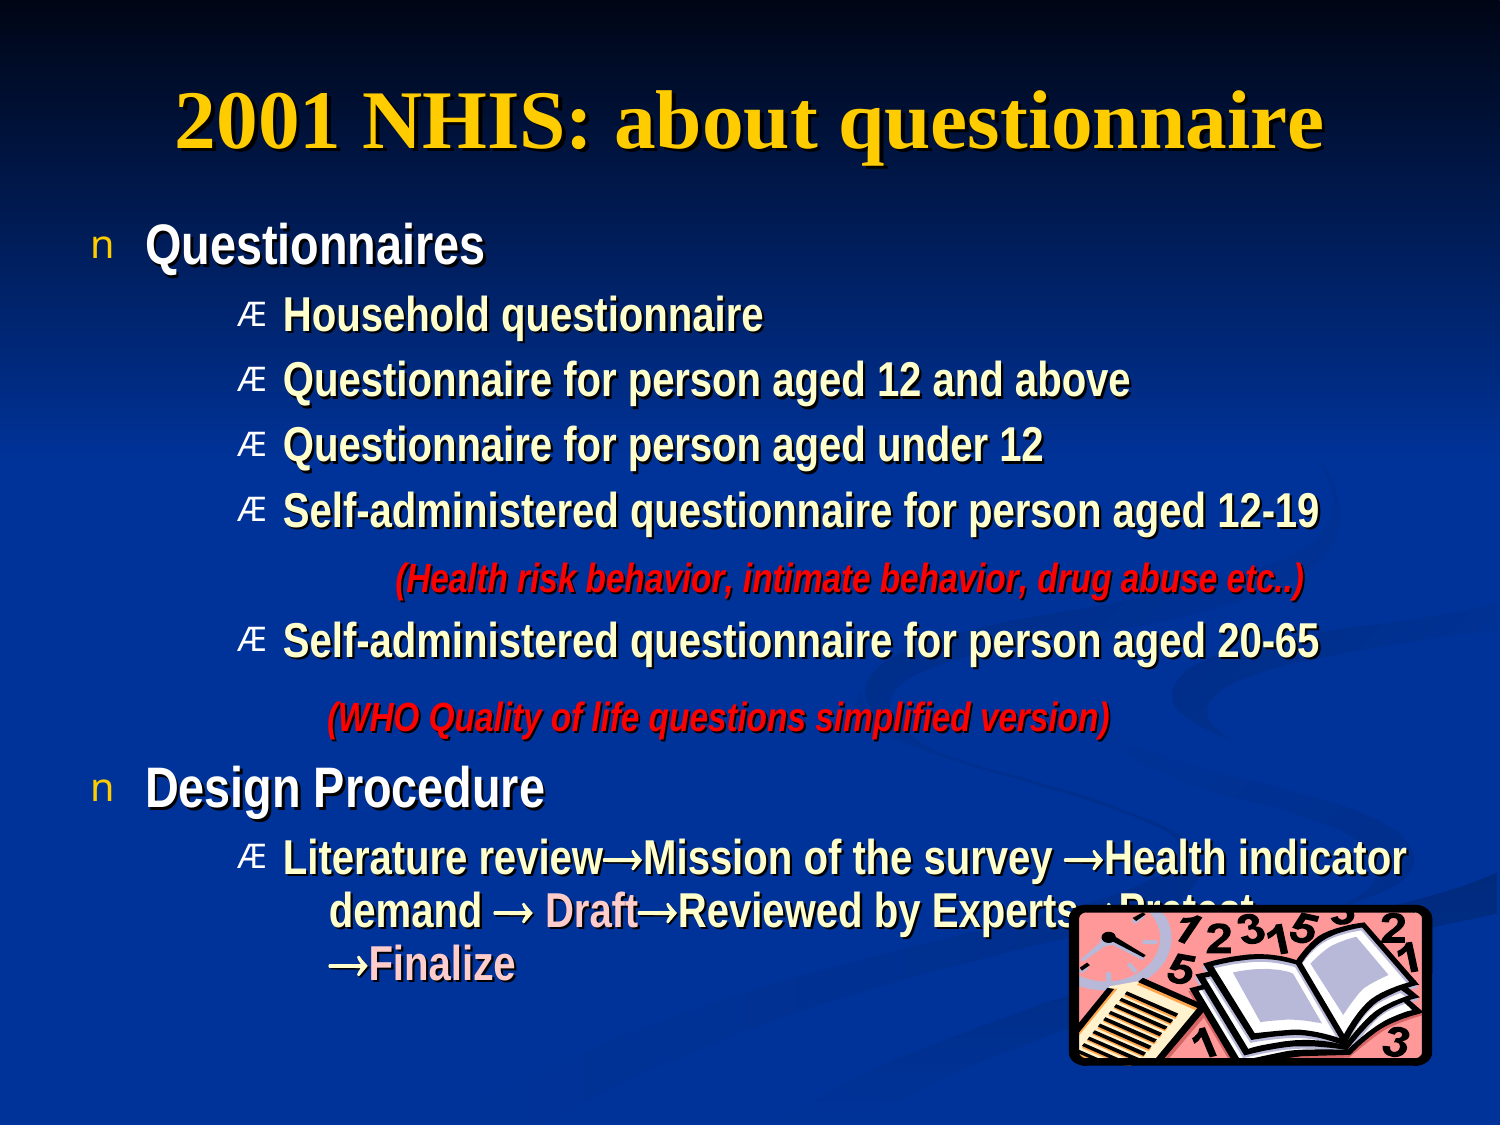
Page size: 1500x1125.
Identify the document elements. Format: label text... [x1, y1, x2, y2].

title 2001 NHIS: about questionnaire [75, 45, 1426, 185]
list Questionnaires Household questionnaire Questionnaire for person aged 12 and above Questionnaire for person aged under 12 Self-administered questionnaire for person aged 12-19 (Health risk behavior, intimate behavior, drug abuse etc..) Self-administered questionnaire for person aged 20-65 (WHO Quality of life questions simplified version) Design Procedure Literature reviewMission of the survey Health indicator demand  DraftReviewed by ExpertsPretest Finalize [75, 208, 1450, 1005]
text_box [1068, 904, 1433, 1066]
